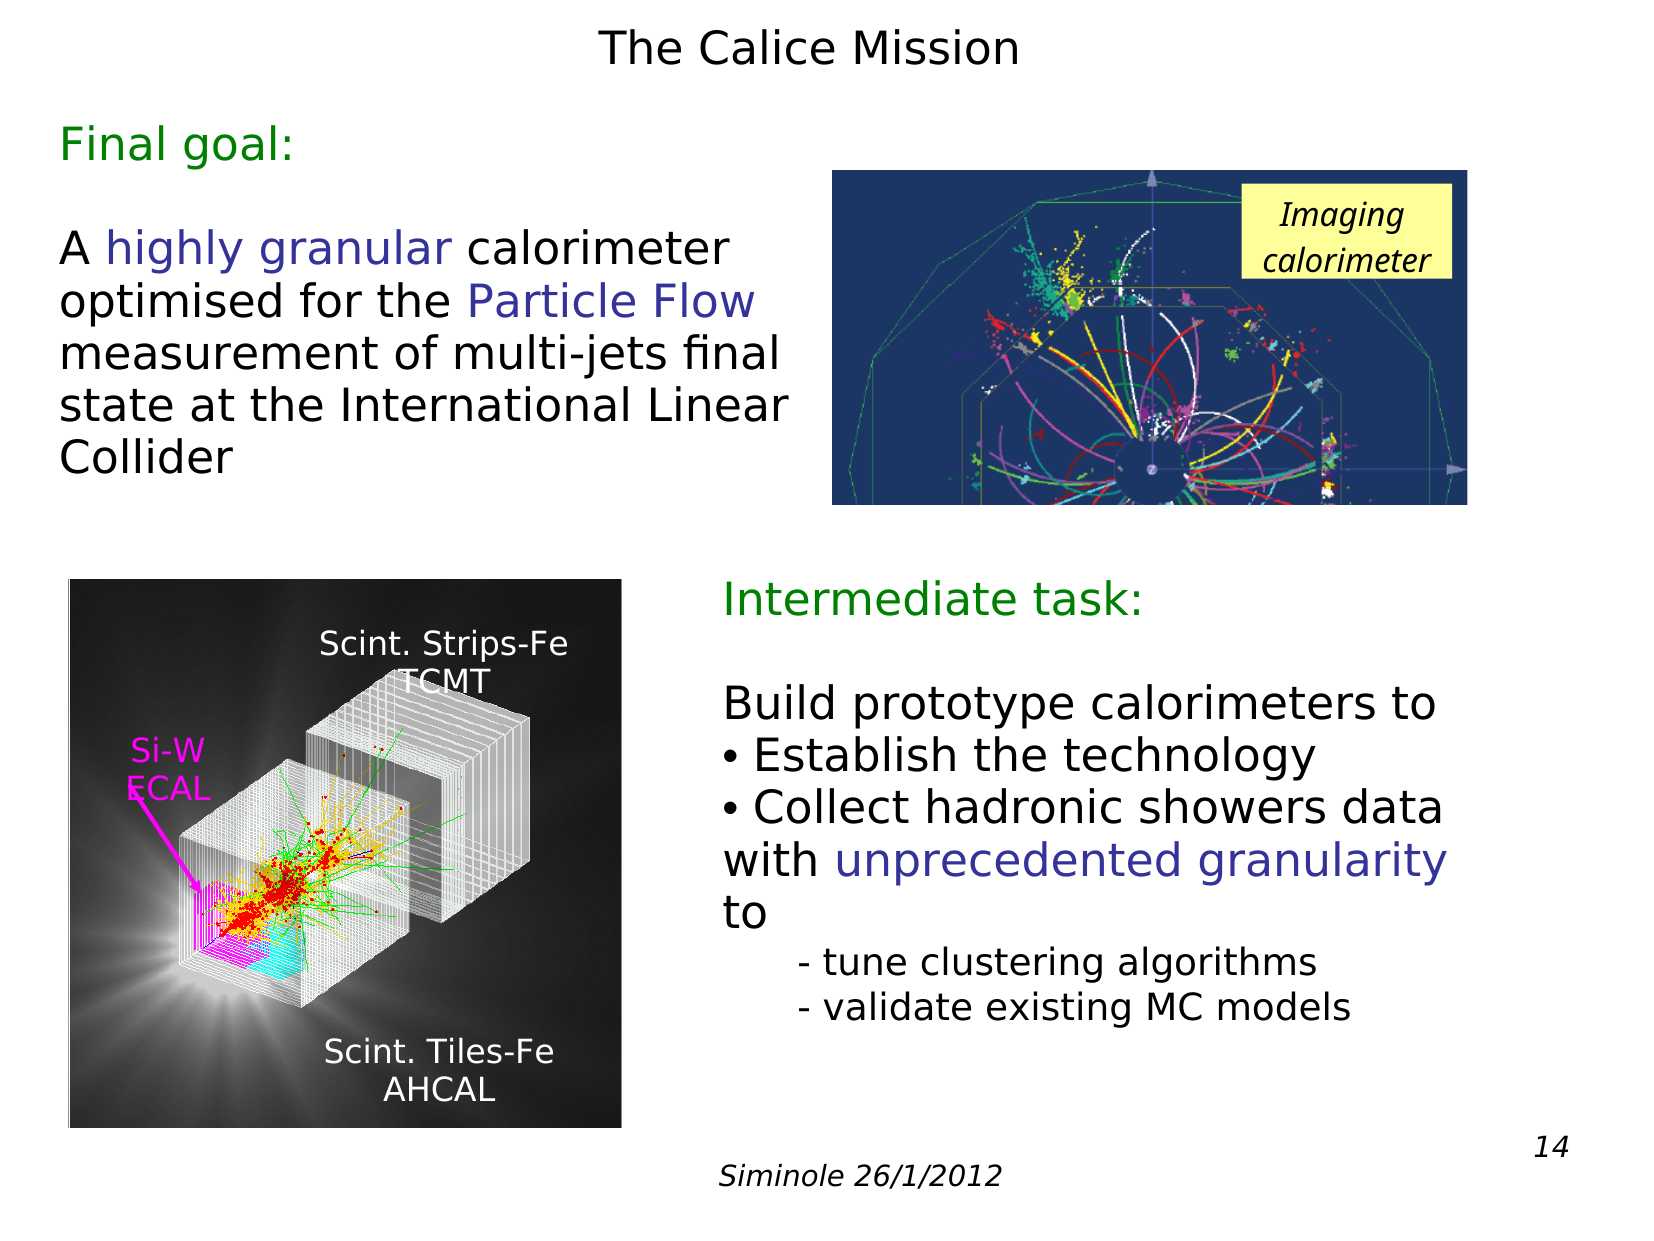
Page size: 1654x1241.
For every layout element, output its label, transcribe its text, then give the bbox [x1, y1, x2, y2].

text_box Scint. Strips-Fe TCMT [264, 617, 625, 674]
picture [832, 170, 1468, 505]
text_box Final goal: A highly granular calorimeter optimised for the Particle Flow measurement of multi-jets final state at the International Linear Collider [44, 107, 839, 496]
text_box Imaging calorimeter [1241, 183, 1453, 279]
text_box Intermediate task: Build prototype calorimeters to Establish the technology Collect hadronic showers data with unprecedented granularity to - tune clustering algorithms - validate existing MC models [707, 565, 1523, 995]
text_box The Calice Mission [583, 17, 1037, 83]
picture [176, 781, 185, 791]
text_box Si-W ECAL [68, 725, 268, 781]
text_box Scint. Tiles-Fe AHCAL [257, 1025, 621, 1082]
text_box E. Garutti [74, 1128, 454, 1139]
picture [68, 579, 622, 1128]
picture [451, 674, 459, 685]
